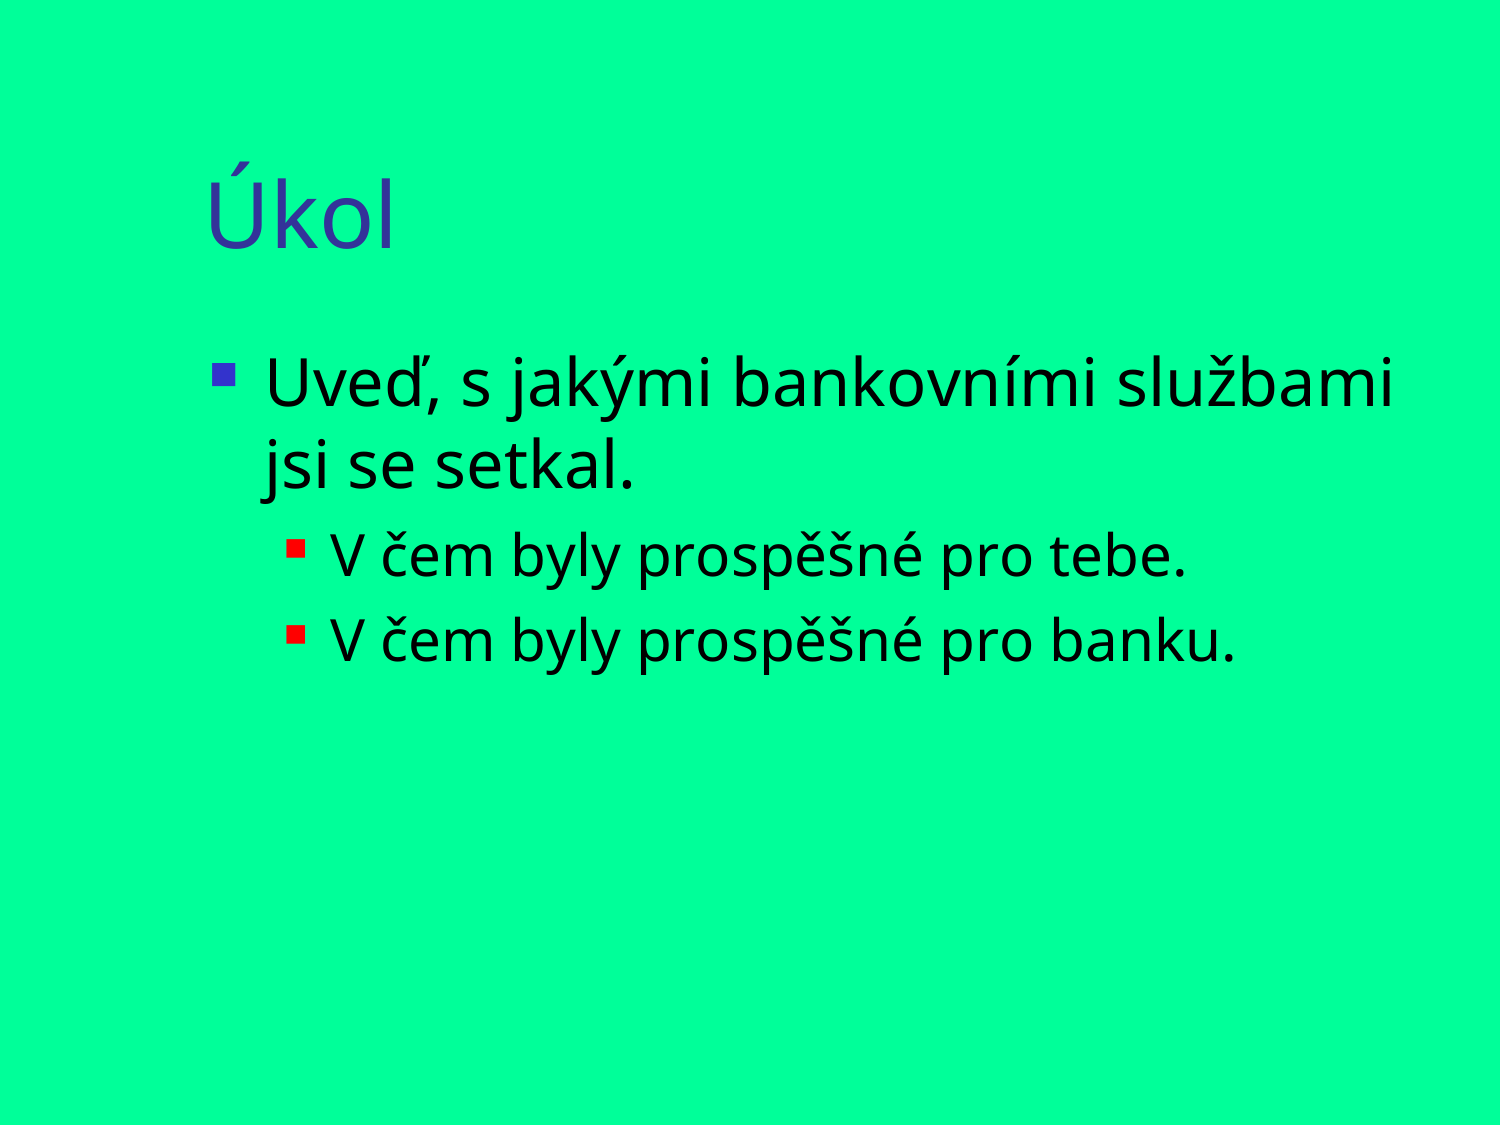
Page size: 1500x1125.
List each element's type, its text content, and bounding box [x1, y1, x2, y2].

list Uveď, s jakými bankovními službami jsi se setkal. V čem byly prospěšné pro tebe. V čem byly prospěšné pro banku. [193, 331, 1469, 1032]
title Úkol [188, 35, 1467, 276]
